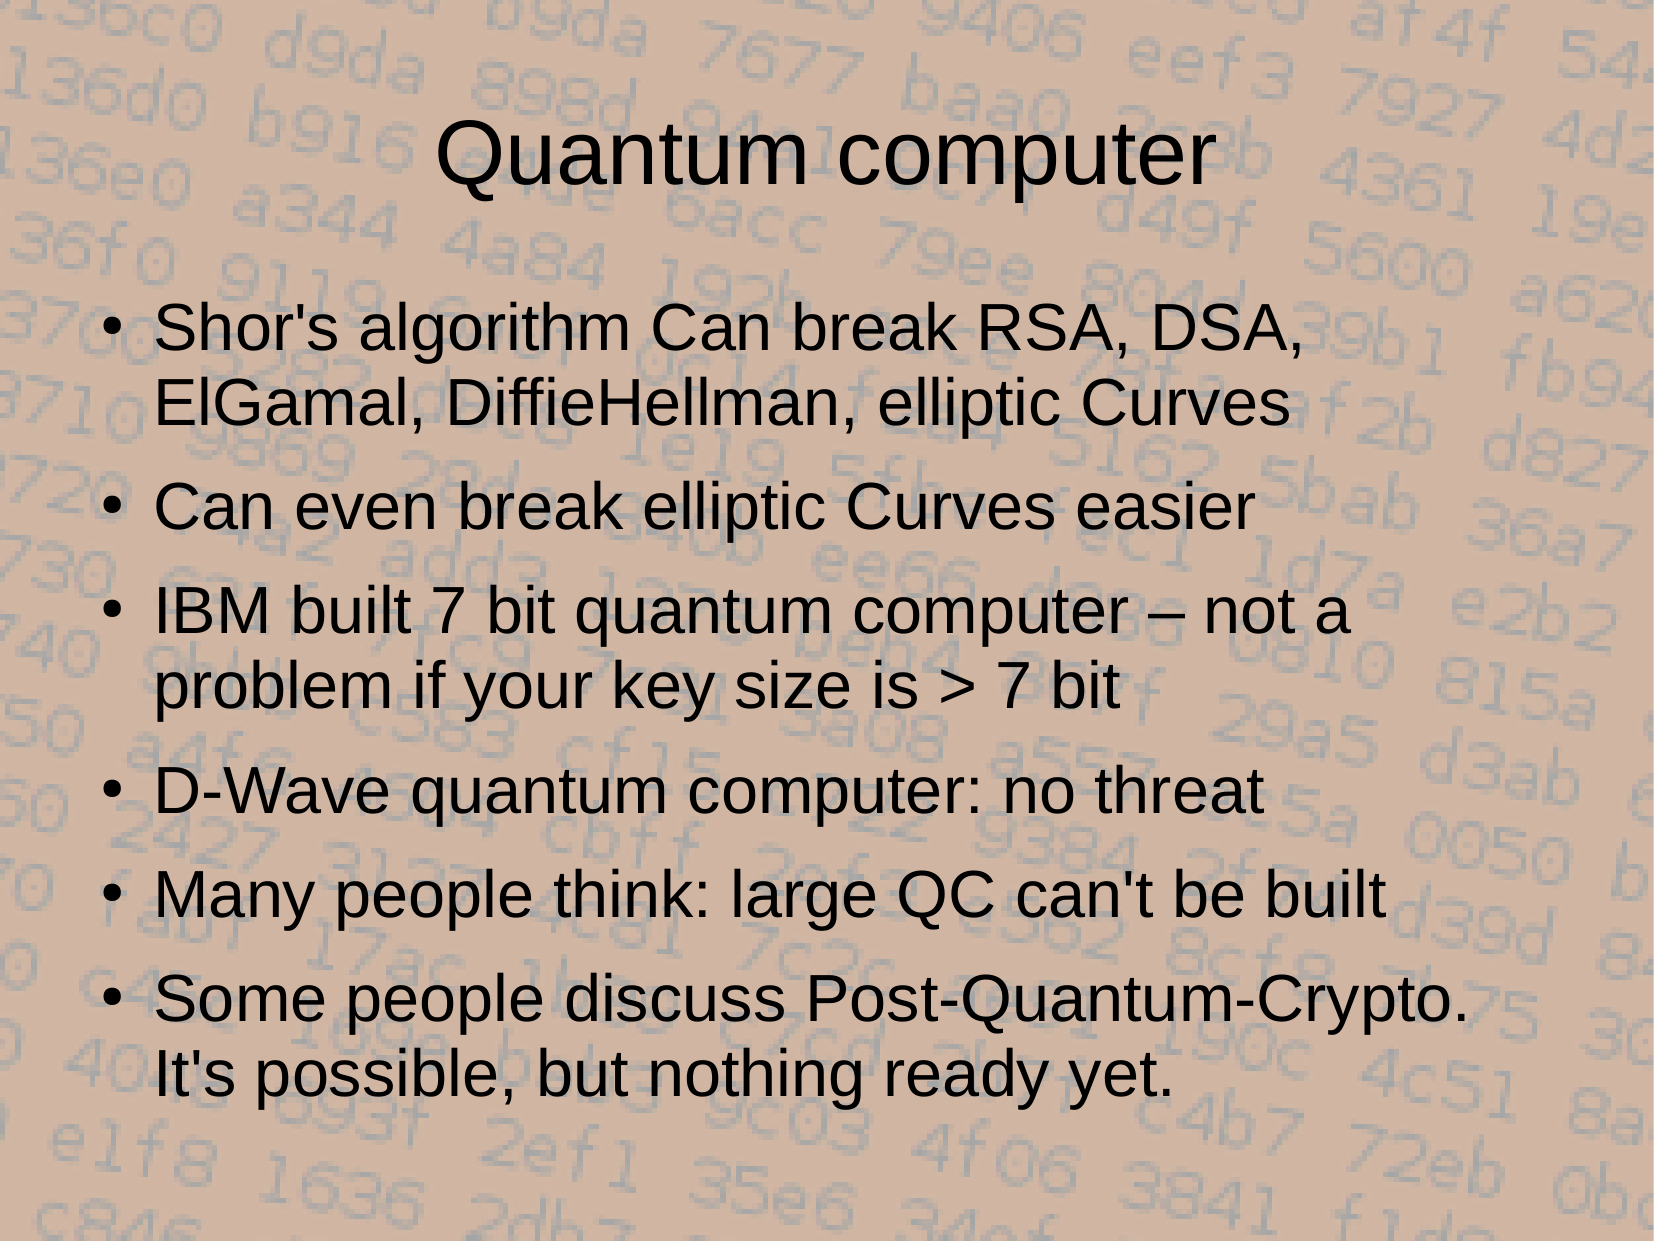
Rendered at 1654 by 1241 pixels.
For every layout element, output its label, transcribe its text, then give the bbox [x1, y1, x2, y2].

list Shor's algorithm Can break RSA, DSA, ElGamal, DiffieHellman, elliptic Curves Can even break elliptic Curves easier IBM built 7 bit quantum computer – not a problem if your key size is > 7 bit D-Wave quantum computer: no threat Many people think: large QC can't be built Some people discuss Post-Quantum-Crypto. It's possible, but nothing ready yet. [82, 290, 1571, 1193]
title Quantum computer [82, 49, 1571, 257]
picture [0, 0, 1654, 1241]
